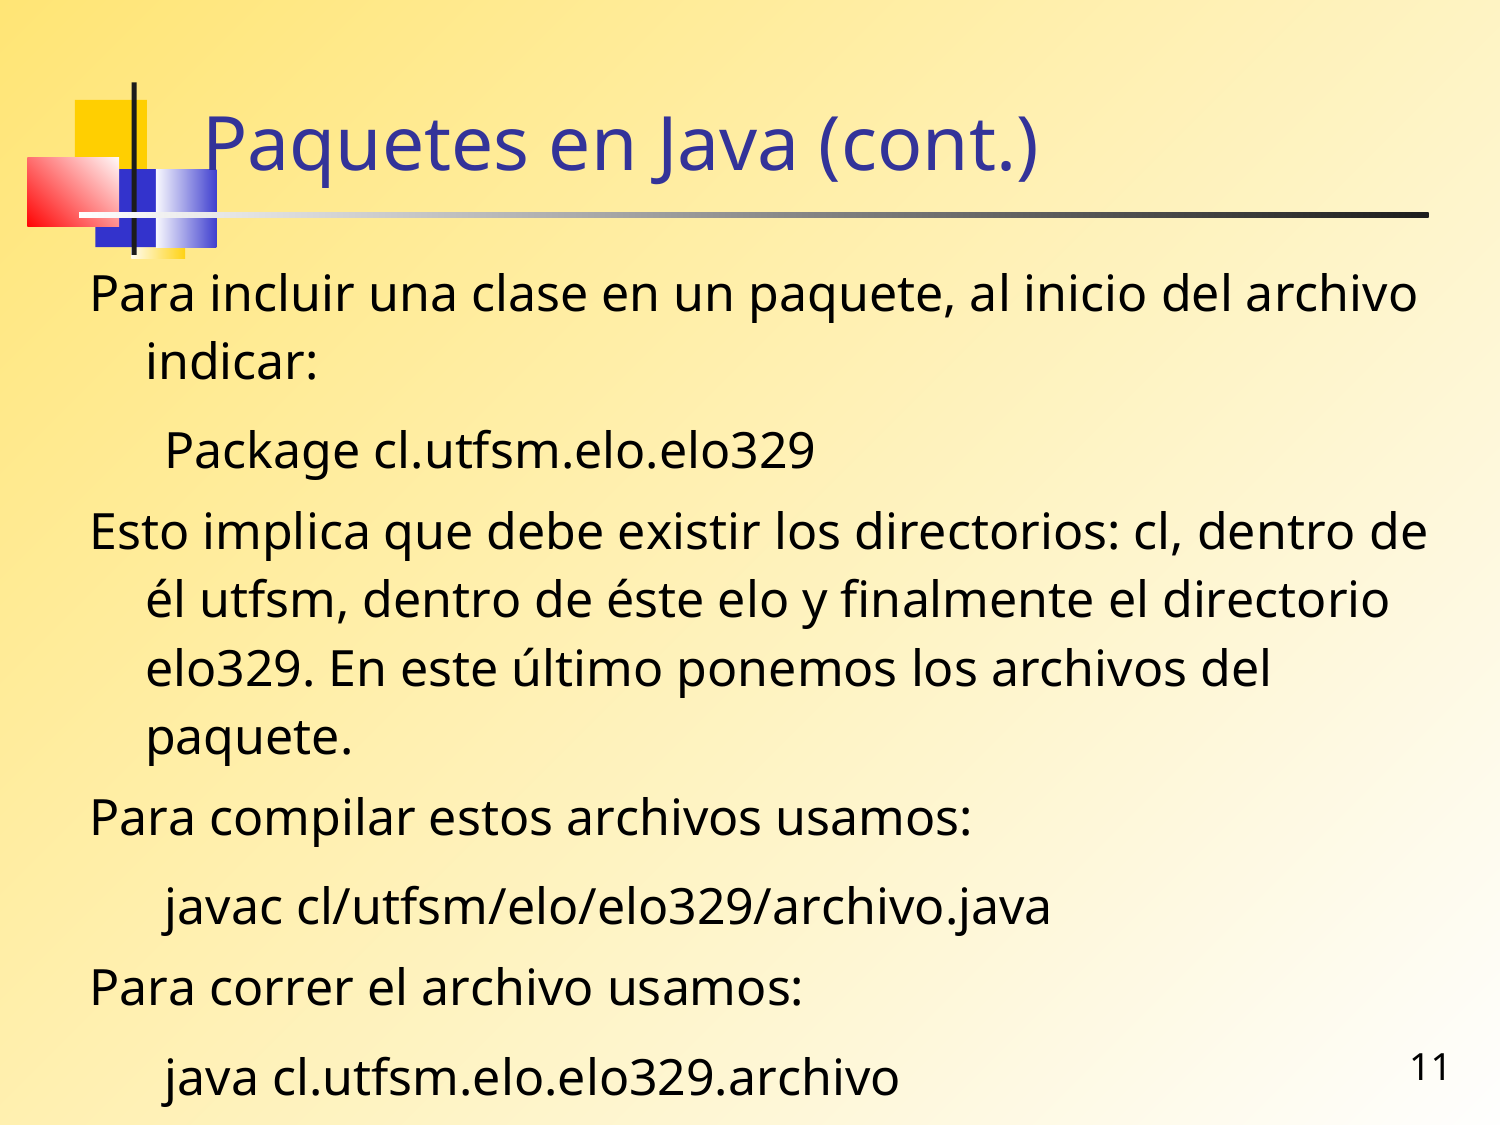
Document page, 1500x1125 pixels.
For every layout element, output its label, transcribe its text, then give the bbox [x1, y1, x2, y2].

title Paquetes en Java (cont.) [187, 37, 1466, 201]
list Para incluir una clase en un paquete, al inicio del archivo indicar: Package cl.utfsm.elo.elo329 Esto implica que debe existir los directorios: cl, dentro de él utfsm, dentro de éste elo y finalmente el directorio elo329. En este último ponemos los archivos del paquete. Para compilar estos archivos usamos: javac cl/utfsm/elo/elo329/archivo.java Para correr el archivo usamos: java cl.utfsm.elo.elo329.archivo [75, 249, 1463, 1087]
